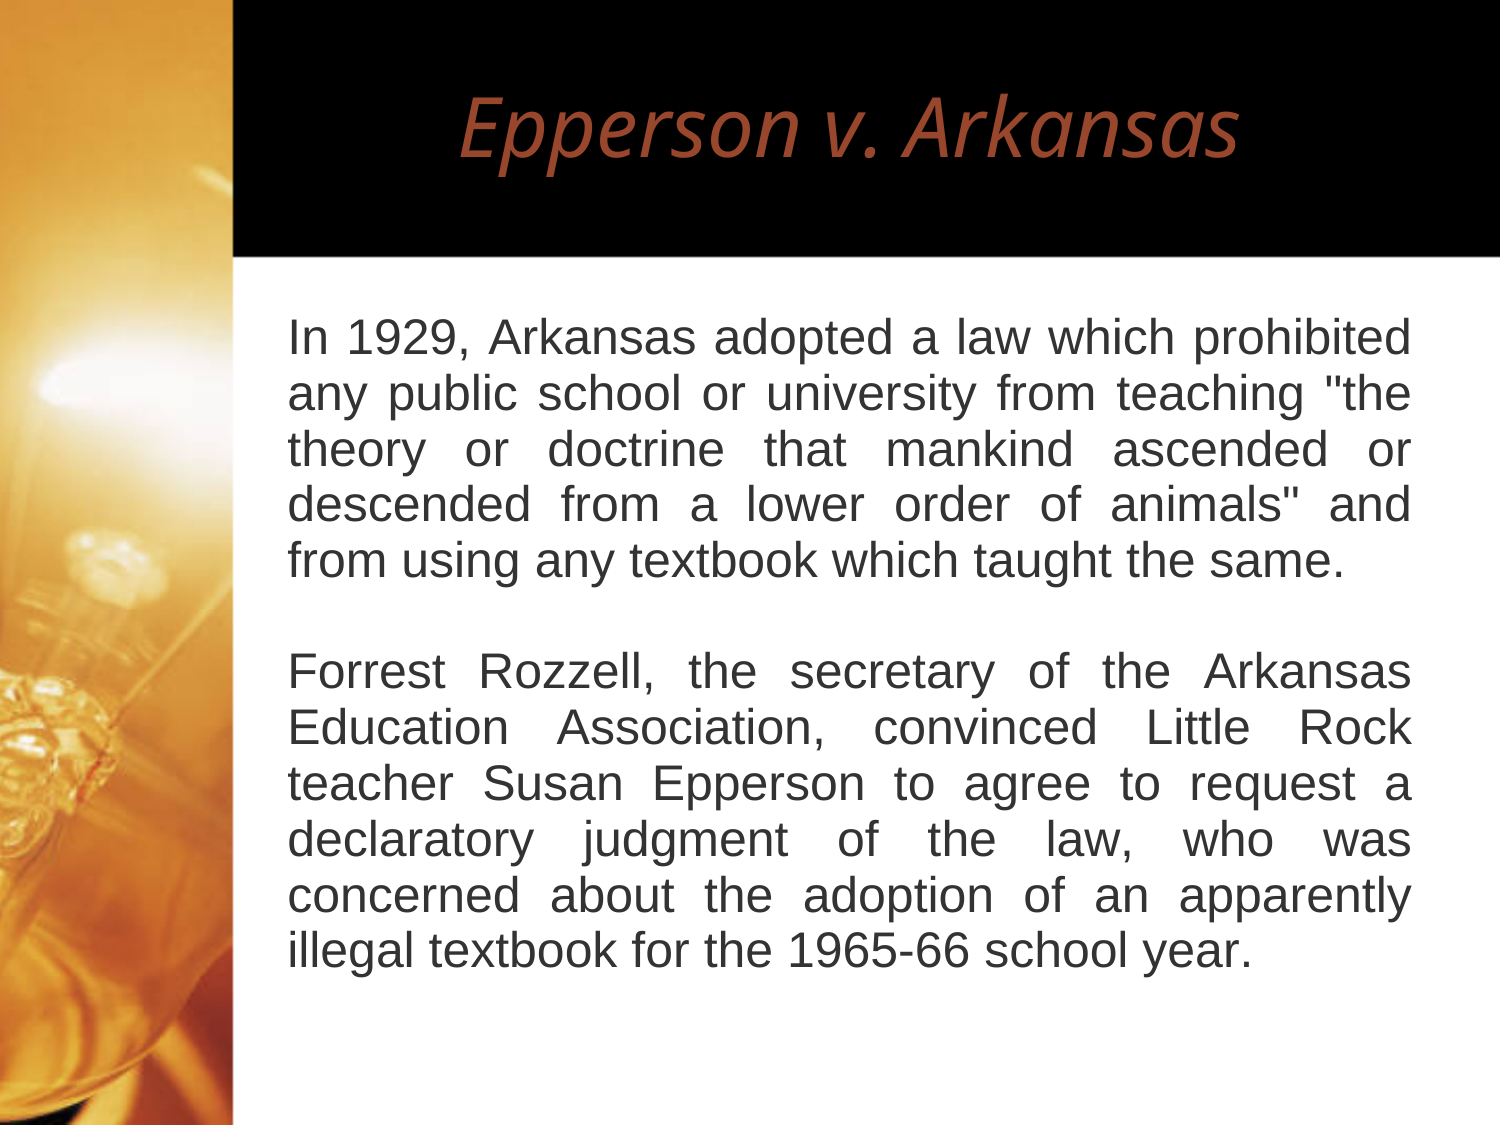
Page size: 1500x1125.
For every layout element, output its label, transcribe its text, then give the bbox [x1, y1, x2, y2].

title Epperson v. Arkansas [287, 17, 1413, 233]
picture [0, 0, 1500, 1125]
subtitle In 1929, Arkansas adopted a law which prohibited any public school or university from teaching "the theory or doctrine that mankind ascended or descended from a lower order of animals" and from using any textbook which taught the same. Forrest Rozzell, the secretary of the Arkansas Education Association, convinced Little Rock teacher Susan Epperson to agree to request a declaratory judgment of the law, who was concerned about the adoption of an apparently illegal textbook for the 1965-66 school year. [287, 287, 1413, 1001]
